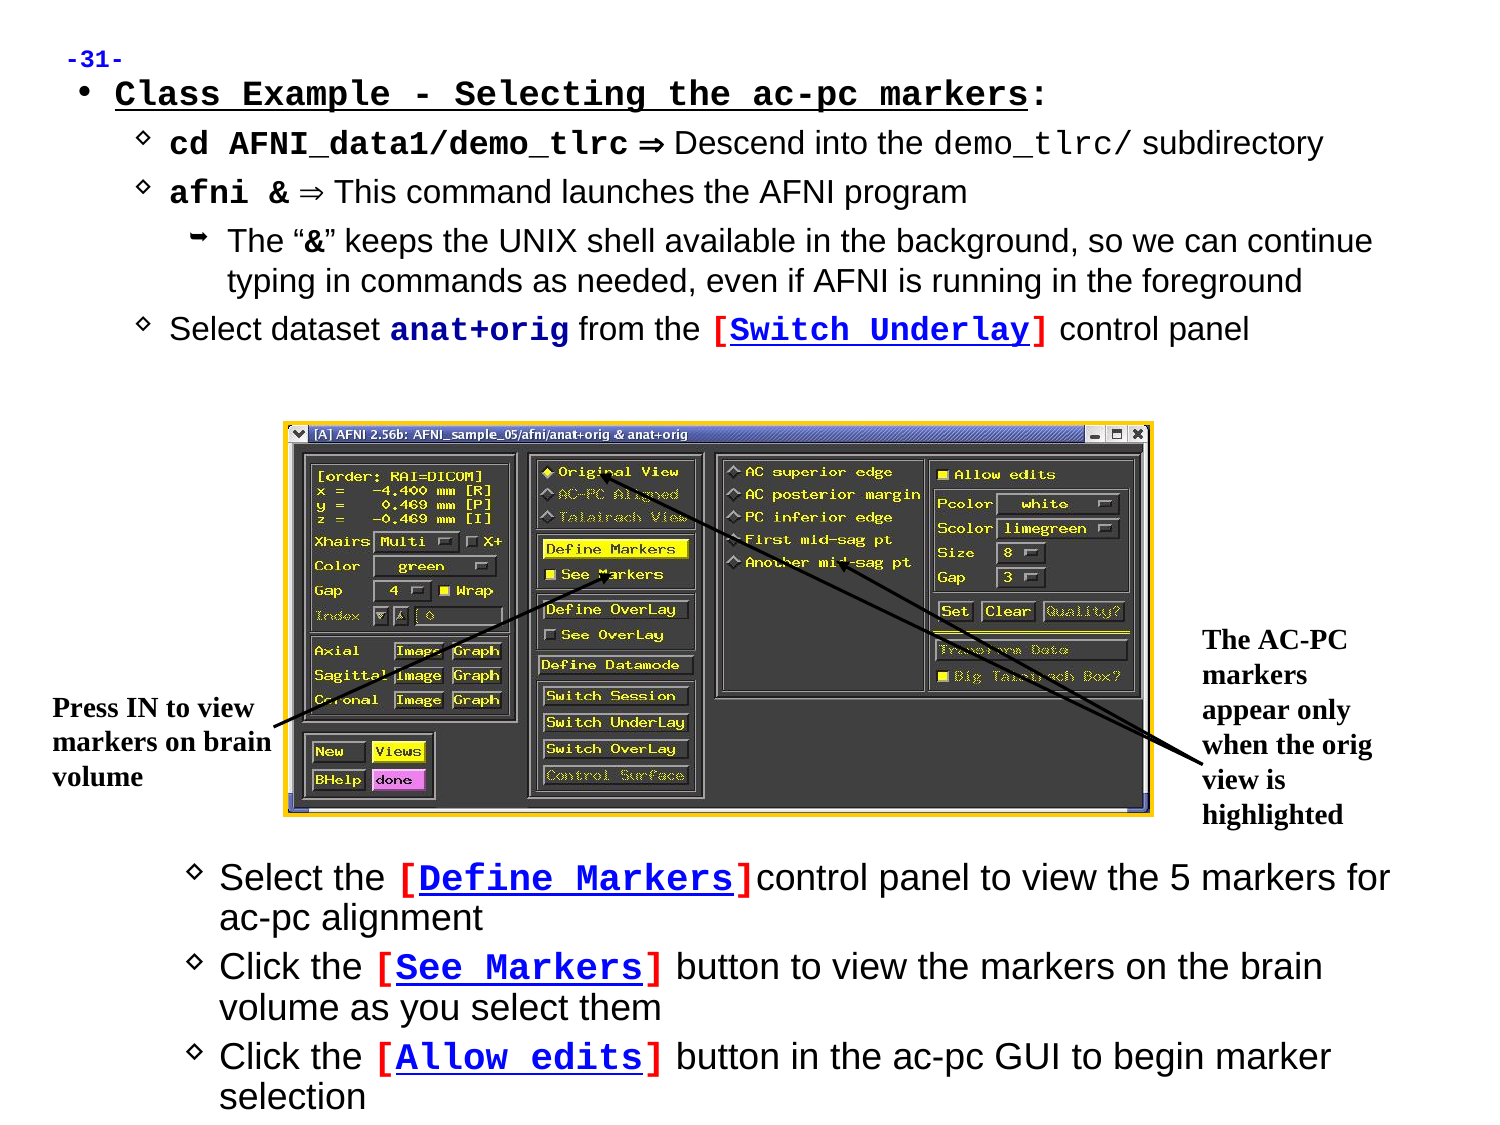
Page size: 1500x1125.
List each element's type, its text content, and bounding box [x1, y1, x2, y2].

picture [287, 425, 1150, 813]
text_box Press IN to view markers on brain volume [37, 680, 301, 801]
text_box Select the [Define Markers]control panel to view the 5 markers for ac-pc alignment Click the [See Markers] button to view the markers on the brain volume as you select them Click the [Allow edits] button in the ac-pc GUI to begin marker selection [112, 849, 1450, 1088]
text_box The AC-PC markers appear only when the orig view is highlighted [1187, 612, 1401, 839]
text_box Class Example - Selecting the ac-pc markers: cd AFNI_data1/demo_tlrc  Descend into the demo_tlrc/ subdirectory afni &  This command launches the AFNI program The “&” keeps the UNIX shell available in the background, so we can continue typing in commands as needed, even if AFNI is running in the foreground Select dataset anat+orig from the [Switch Underlay] control panel [62, 62, 1450, 413]
